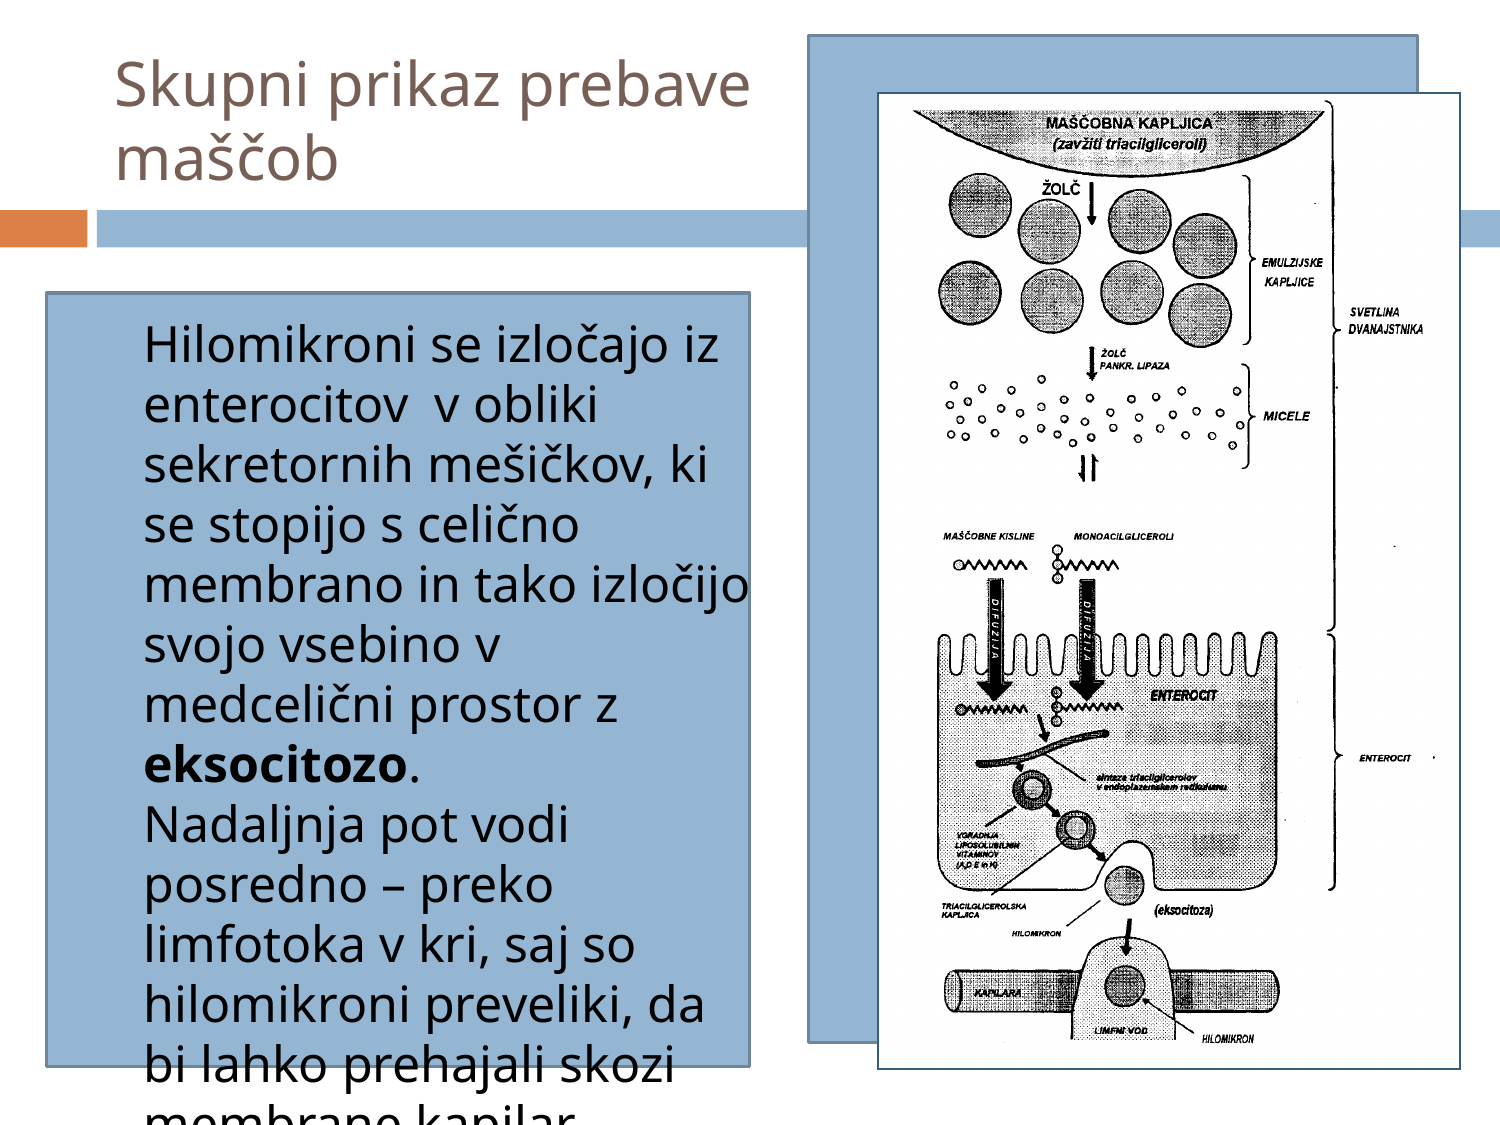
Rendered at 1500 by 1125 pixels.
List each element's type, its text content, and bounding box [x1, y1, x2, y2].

picture [878, 93, 1460, 1069]
text_box [46, 292, 750, 1067]
title Skupni prikaz prebave maščob [99, 37, 808, 200]
text_box [808, 35, 1418, 1043]
text_box Hilomikroni se izločajo iz enterocitov v obliki sekretornih mešičkov, ki se stopijo s celično membrano in tako izločijo svojo vsebino v medcelični prostor z eksocitozo. Nadaljnja pot vodi posredno – preko limfotoka v kri, saj so hilomikroni preveliki, da bi lahko prehajali skozi membrane kapilar. [128, 304, 774, 1125]
